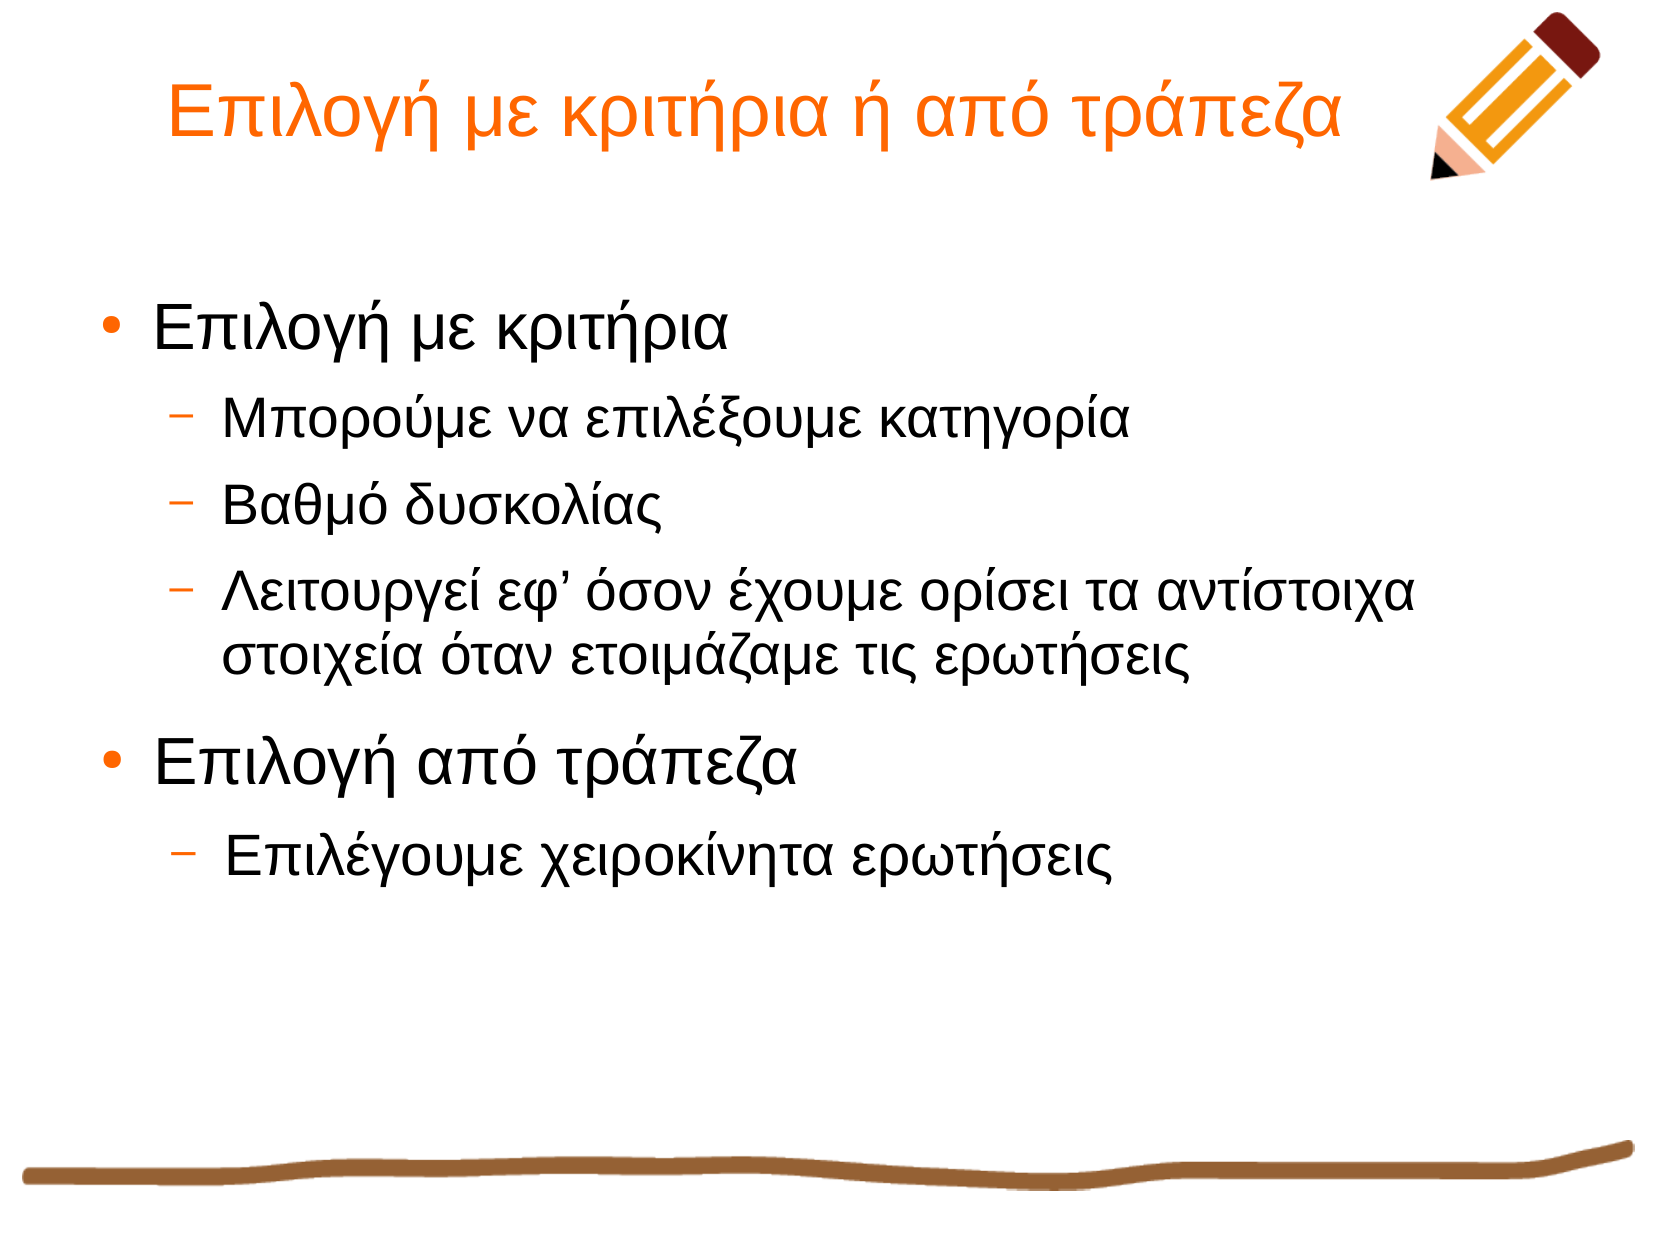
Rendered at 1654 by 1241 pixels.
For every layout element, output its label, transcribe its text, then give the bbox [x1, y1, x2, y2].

picture [22, 1140, 1635, 1191]
list Επιλογή από τράπεζα Επιλέγουμε χειροκίνητα ερωτήσεις [82, 724, 1571, 1121]
picture [1430, 12, 1601, 181]
list Επιλογή με κριτήρια Μπορούμε να επιλέξουμε κατηγορία Βαθμό δυσκολίας Λειτουργεί εφ’ όσον έχουμε ορίσει τα αντίστοιχα στοιχεία όταν ετοιμάζαμε τις ερωτήσεις [82, 290, 1571, 687]
title Επιλογή με κριτήρια ή από τράπεζα [82, 49, 1430, 172]
